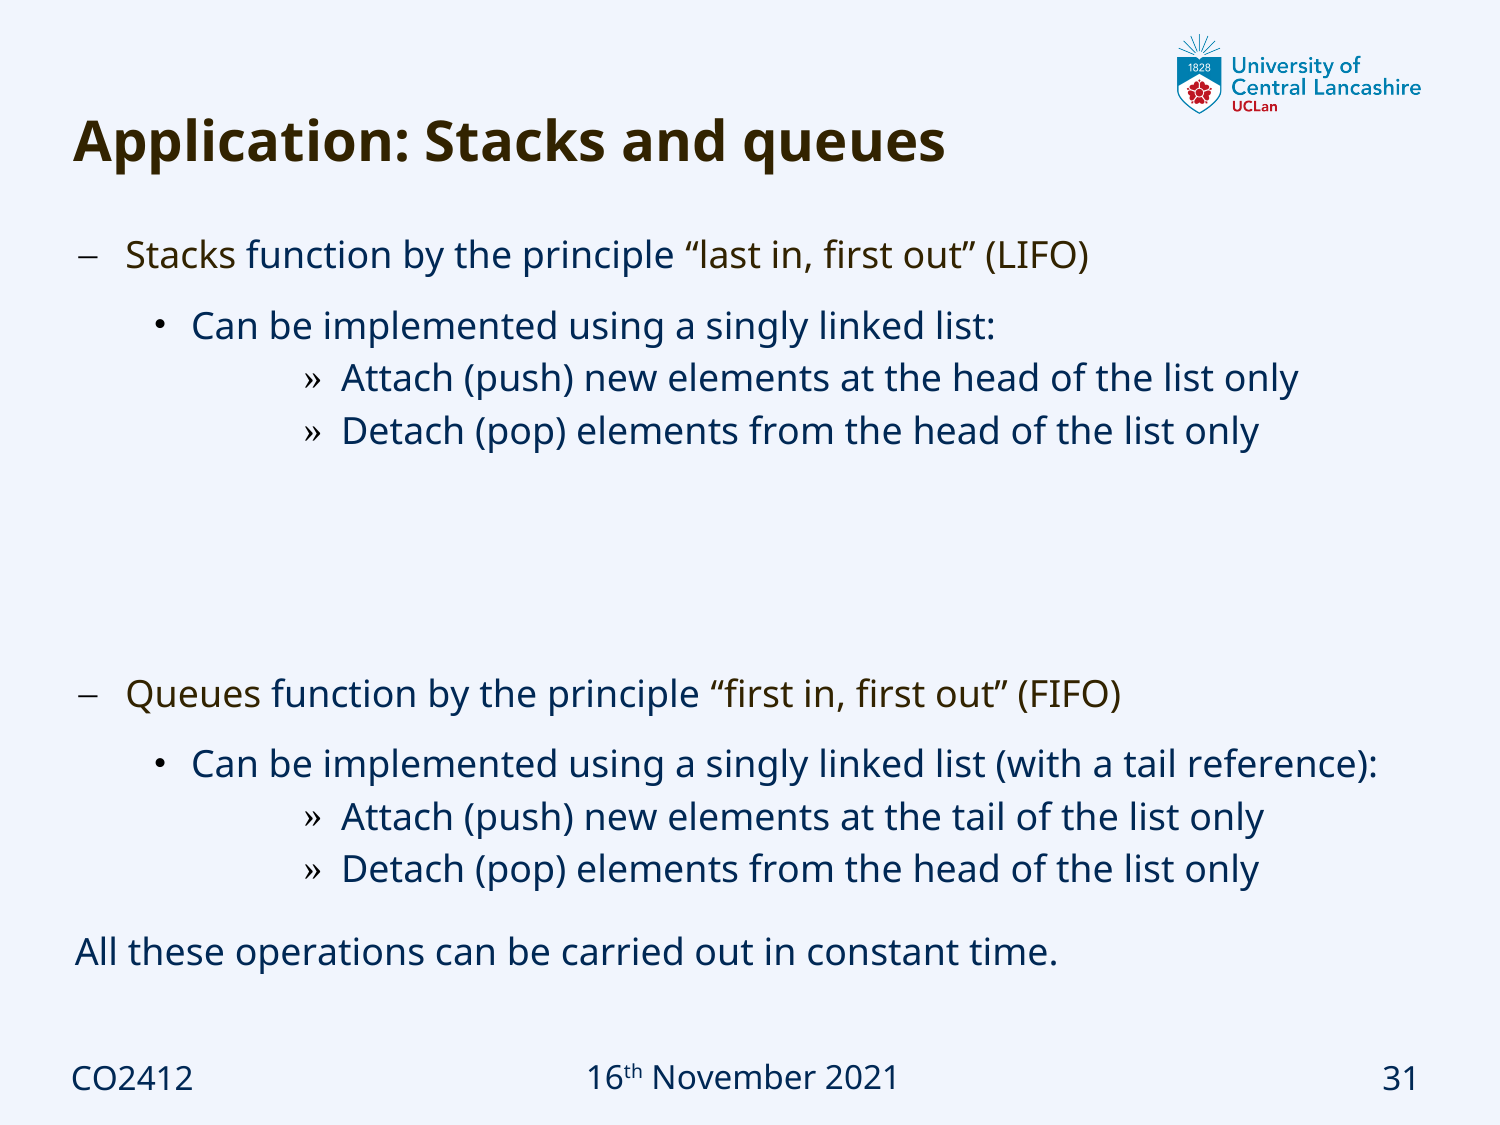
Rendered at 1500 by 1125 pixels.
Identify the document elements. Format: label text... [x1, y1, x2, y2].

text_box Stacks function by the principle “last in, first out” (LIFO) Can be implemented using a singly linked list: Attach (push) new elements at the head of the list only Detach (pop) elements from the head of the list only Queues function by the principle “first in, first out” (FIFO) Can be implemented using a singly linked list (with a tail reference): Attach (push) new elements at the tail of the list only Detach (pop) elements from the head of the list only [0, 216, 1434, 986]
text_box All these operations can be carried out in constant time. [60, 920, 1415, 980]
title Application: Stacks and queues [58, 54, 1500, 224]
picture [1177, 34, 1421, 54]
